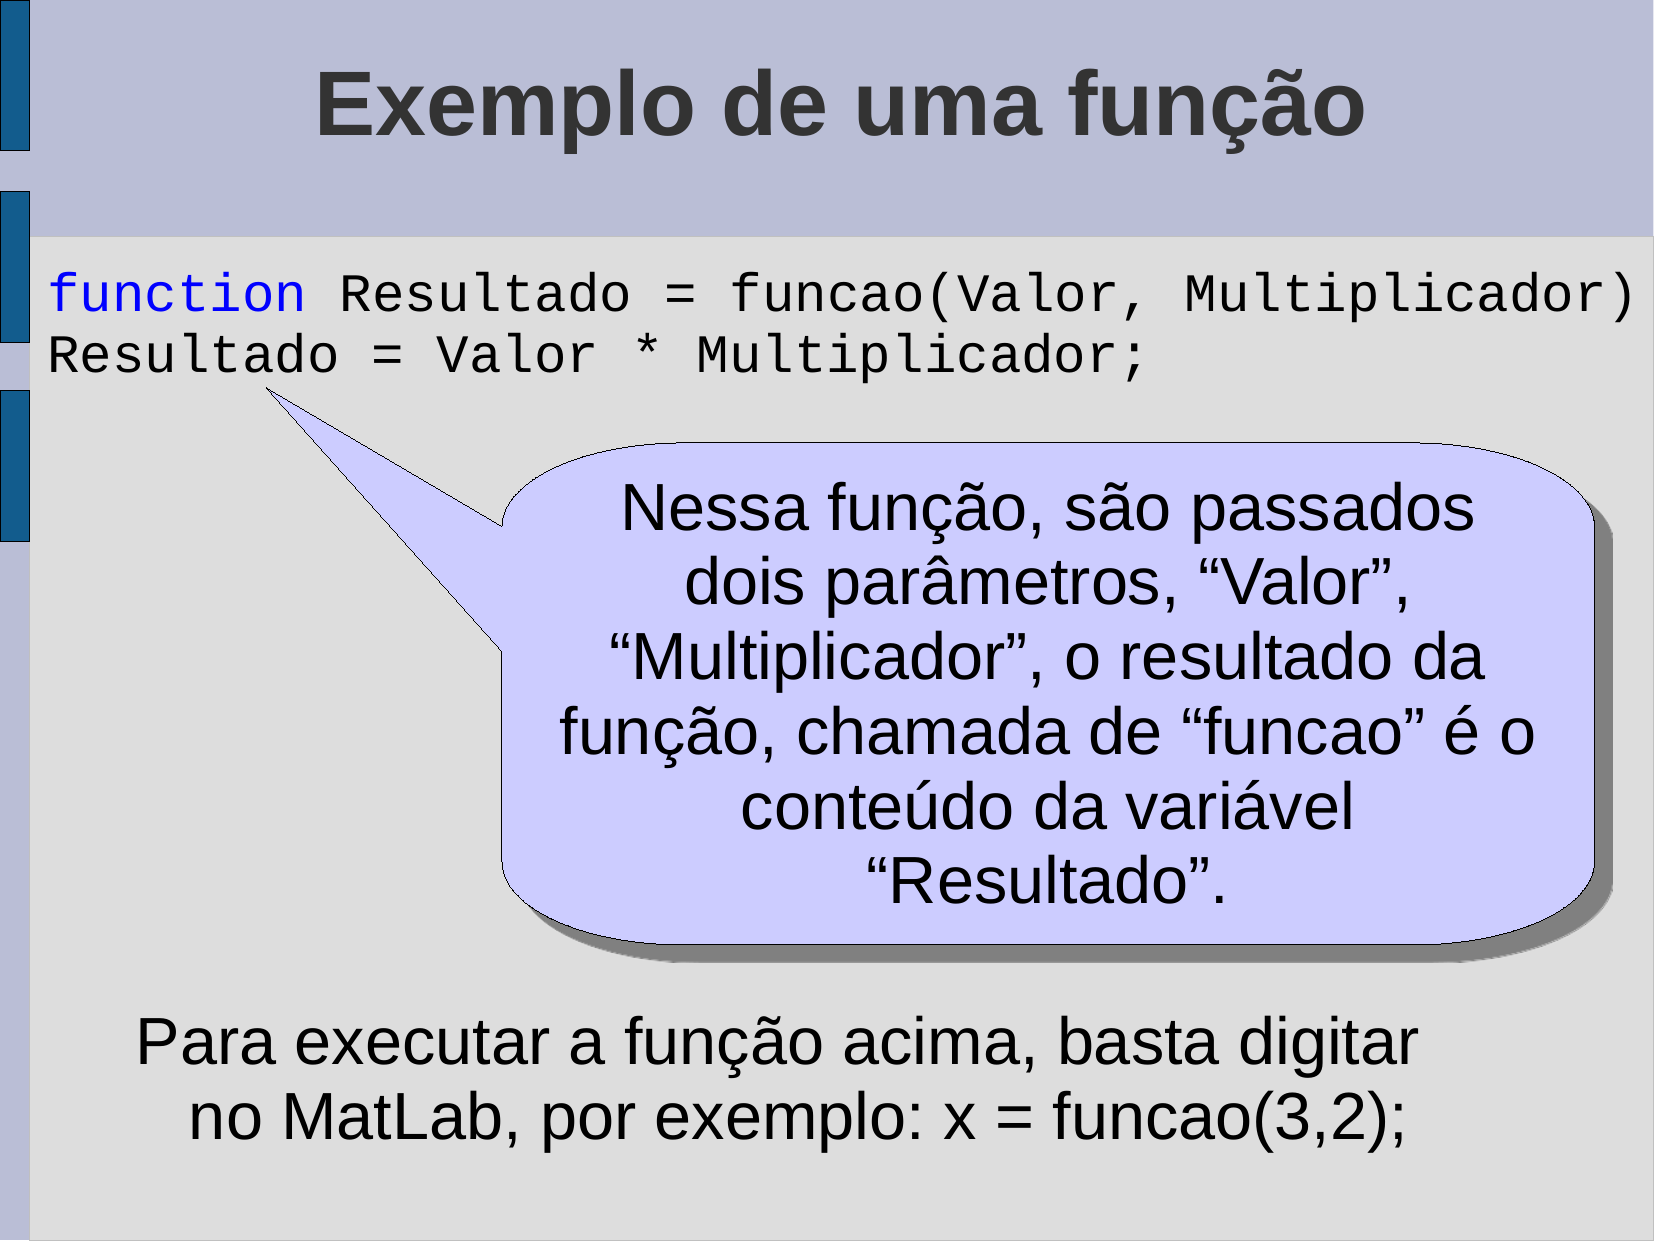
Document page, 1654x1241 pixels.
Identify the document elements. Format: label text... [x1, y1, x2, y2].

list function Resultado = funcao(Valor, Multiplicador) Resultado = Valor * Multiplicador; [29, 265, 1654, 414]
title Exemplo de uma função [29, 7, 1654, 200]
text_box Nessa função, são passados dois parâmetros, “Valor”, “Multiplicador”, o resultado da função, chamada de “funcao” é o conteúdo da variável “Resultado”. [266, 387, 1595, 945]
list Para executar a função acima, basta digitar no MatLab, por exemplo: x = funcao(3,2); [118, 1003, 1447, 1154]
